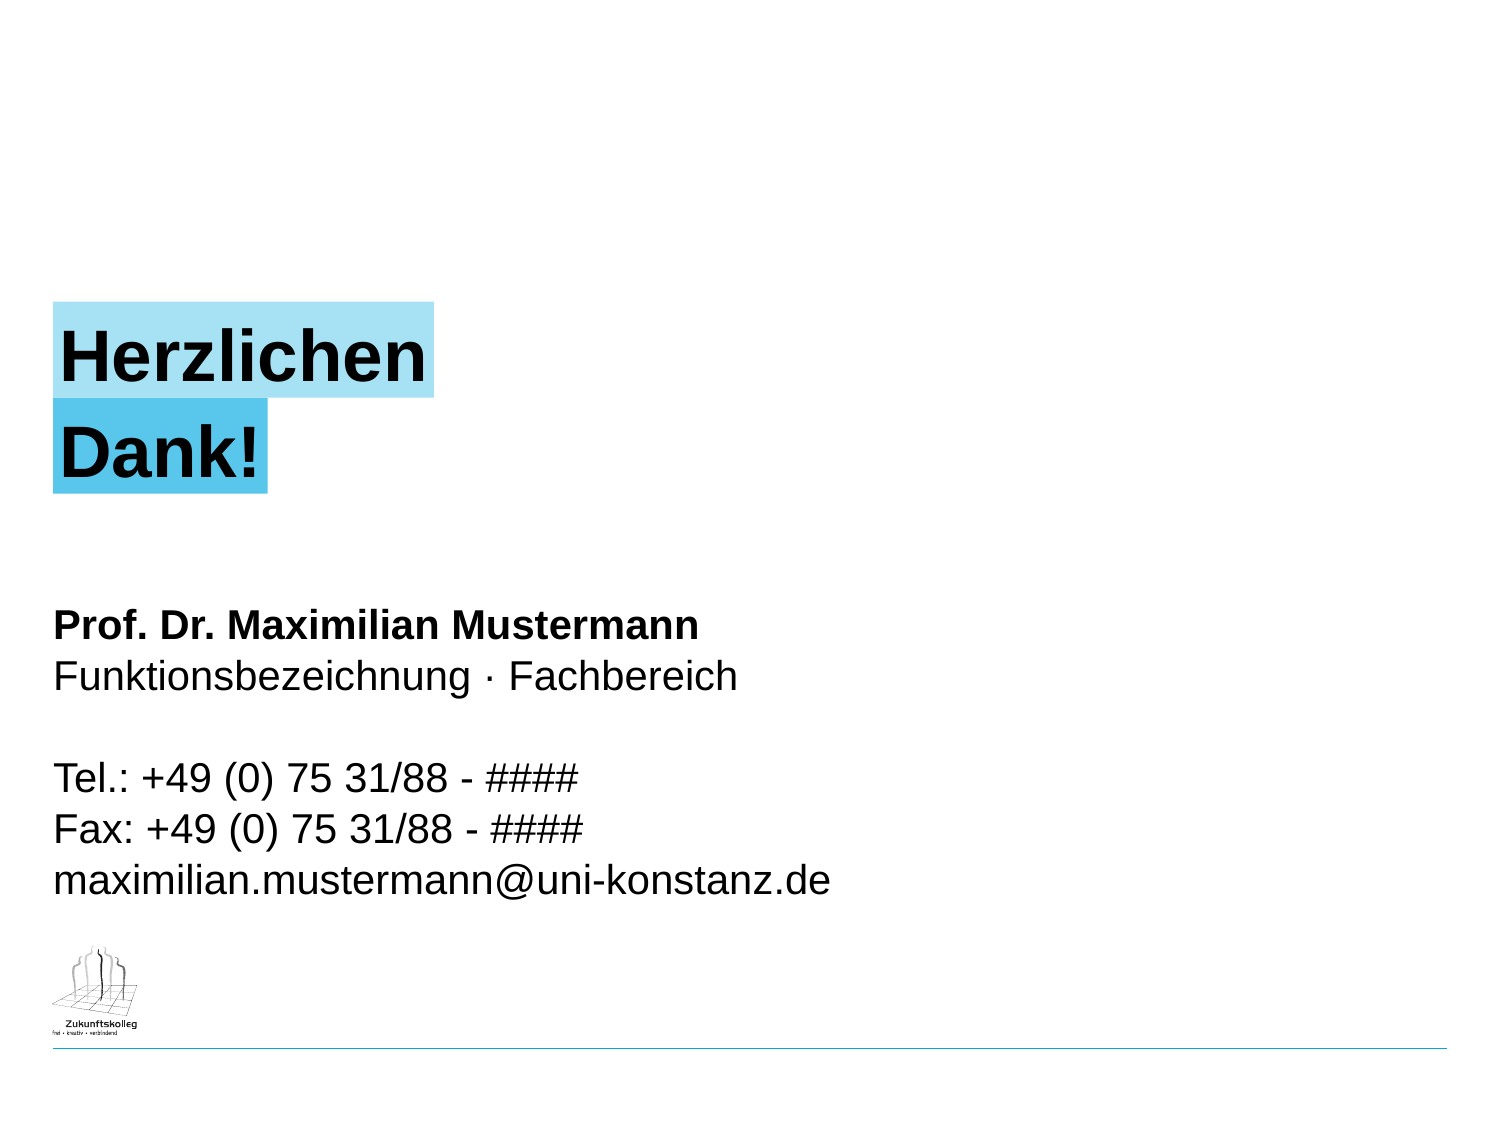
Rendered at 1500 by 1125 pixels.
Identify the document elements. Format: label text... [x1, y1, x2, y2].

text_box Dank! [53, 398, 268, 494]
text_box Herzlichen [53, 301, 434, 398]
list Prof. Dr. Maximilian Mustermann Funktionsbezeichnung · Fachbereich Tel.: +49 (0) 75 31/88 - #### Fax: +49 (0) 75 31/88 - #### maximilian.mustermann@uni-konstanz.de [53, 596, 1447, 988]
